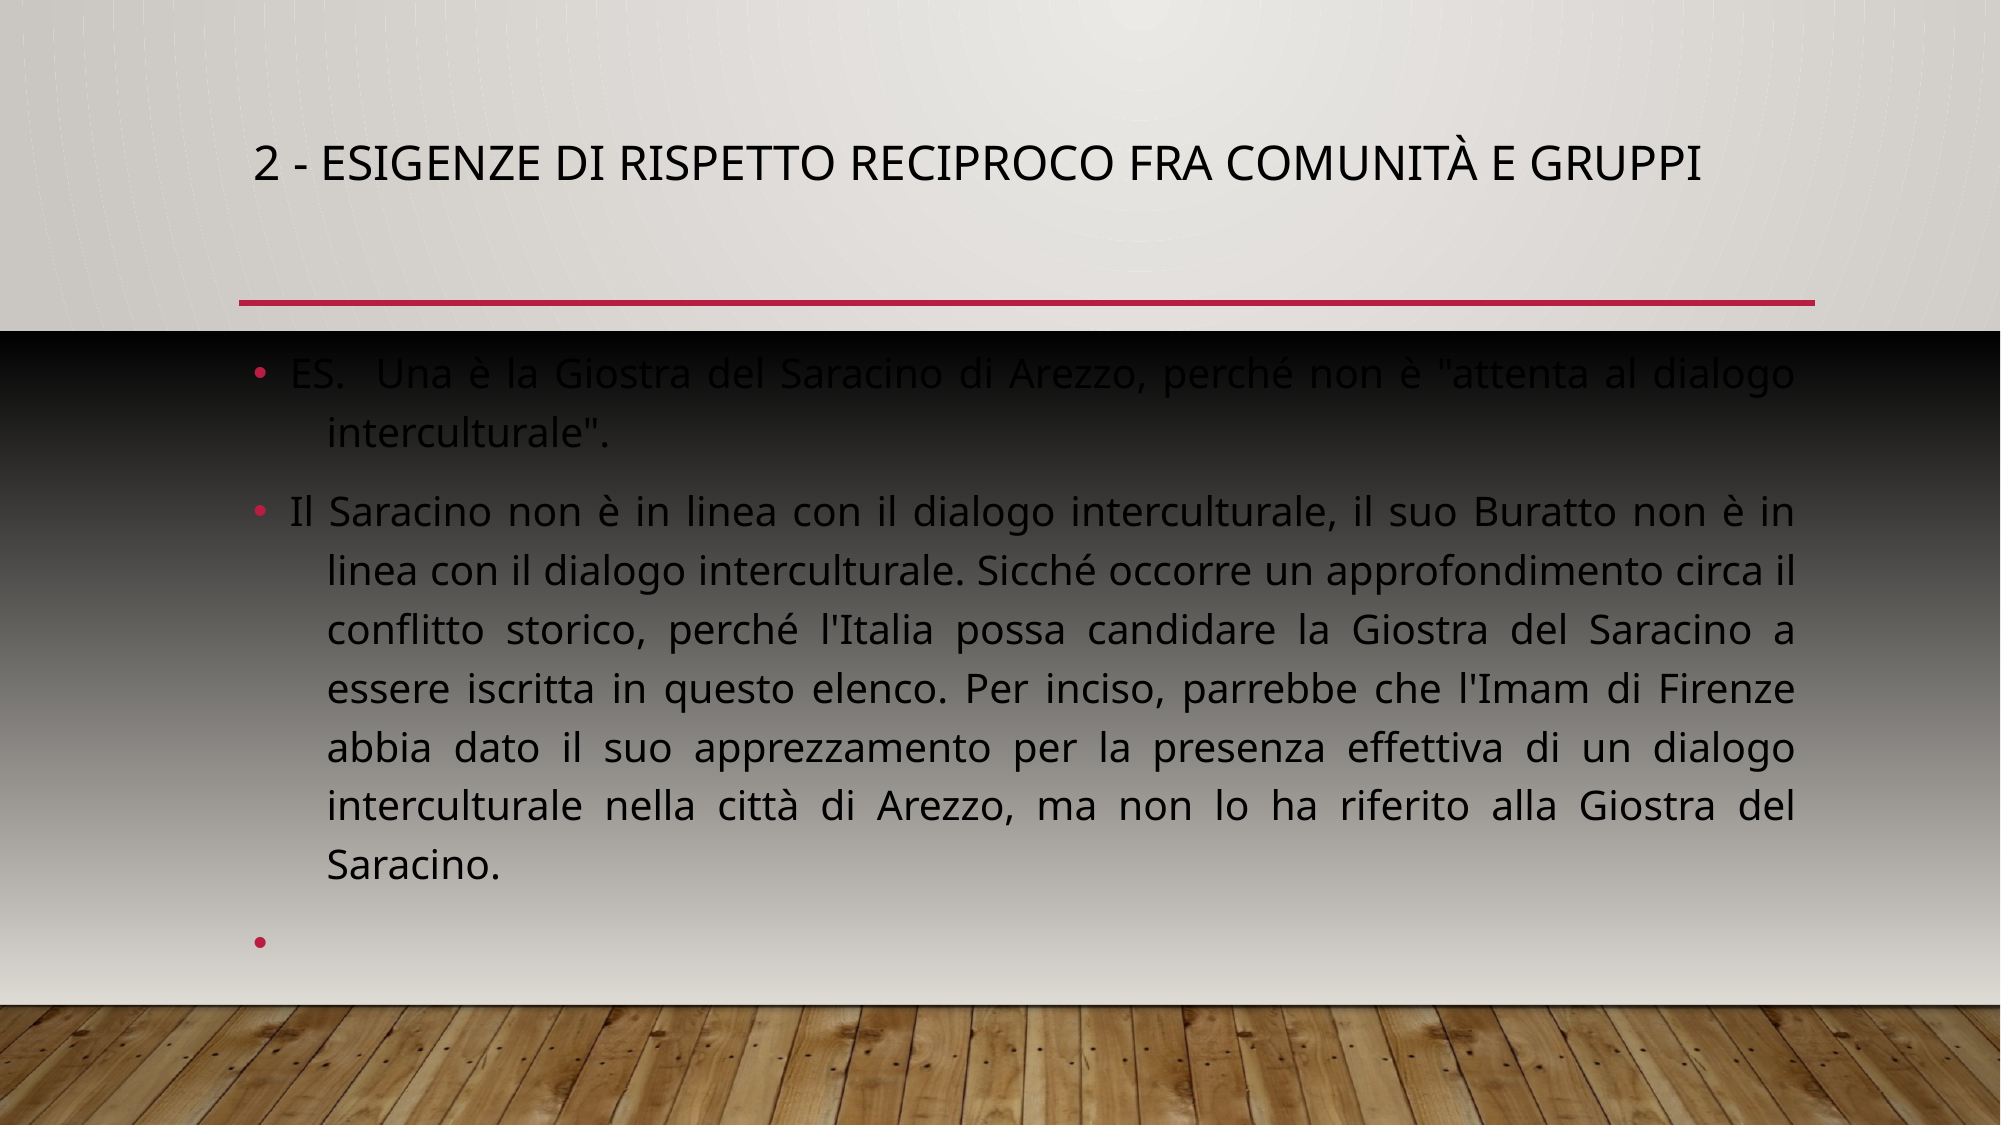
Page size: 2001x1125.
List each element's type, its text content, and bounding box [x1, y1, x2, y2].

list ES. Una è la Giostra del Saracino di Arezzo, perché non è "attenta al dialogo interculturale". Il Saracino non è in linea con il dialogo interculturale, il suo Buratto non è in linea con il dialogo interculturale. Sicché occorre un approfondimento circa il conflitto storico, perché l'Italia possa candidare la Giostra del Saracino a essere iscritta in questo elenco. Per inciso, parrebbe che l'Imam di Firenze abbia dato il suo apprezzamento per la presenza effettiva di un dialogo interculturale nella città di Arezzo, ma non lo ha riferito alla Giostra del Saracino. [238, 330, 1814, 897]
title 2 - Esigenze di rispetto reciproco fra comunità e gruppi [238, 131, 1814, 305]
